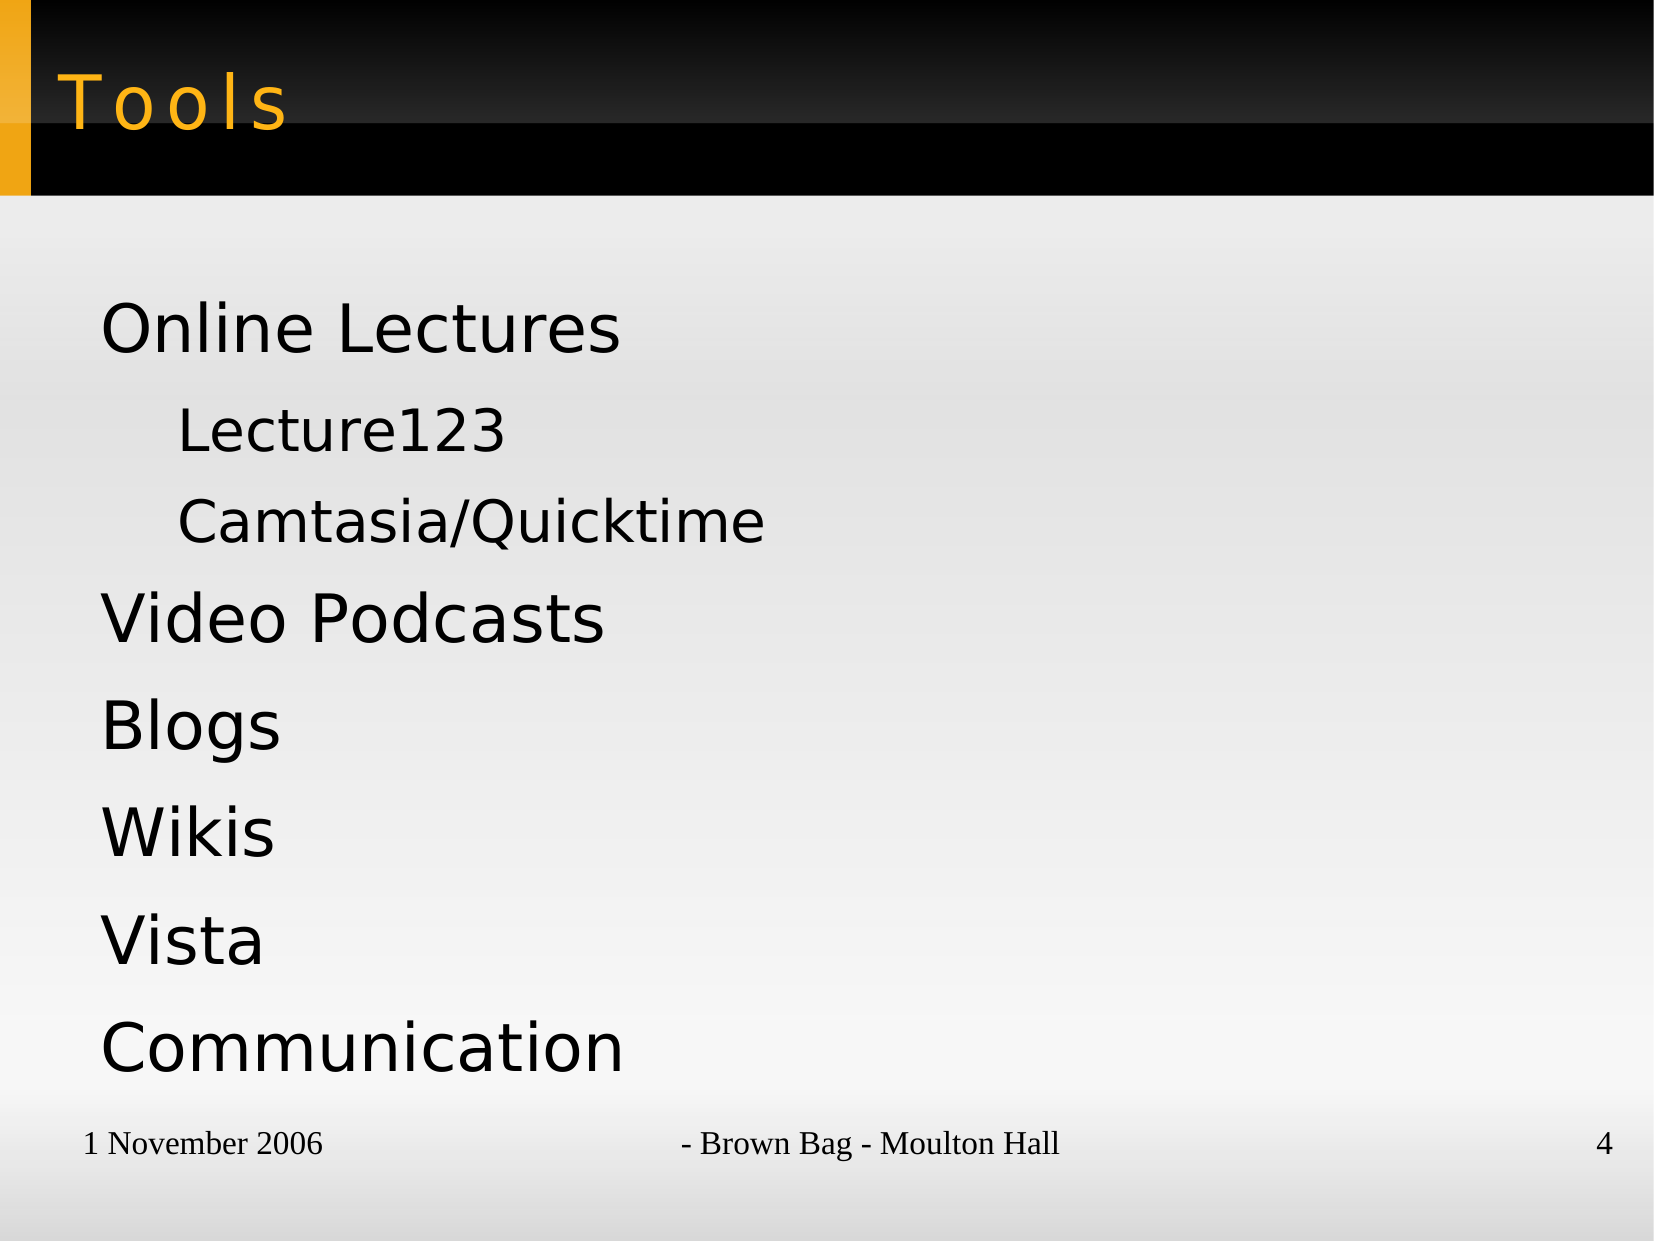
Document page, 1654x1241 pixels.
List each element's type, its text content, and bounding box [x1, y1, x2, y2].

title Tools [59, 29, 1270, 178]
picture [0, 0, 1654, 1241]
list Online Lectures Lecture123 Camtasia/Quicktime Video Podcasts Blogs Wikis Vista Communication [82, 290, 1571, 1109]
